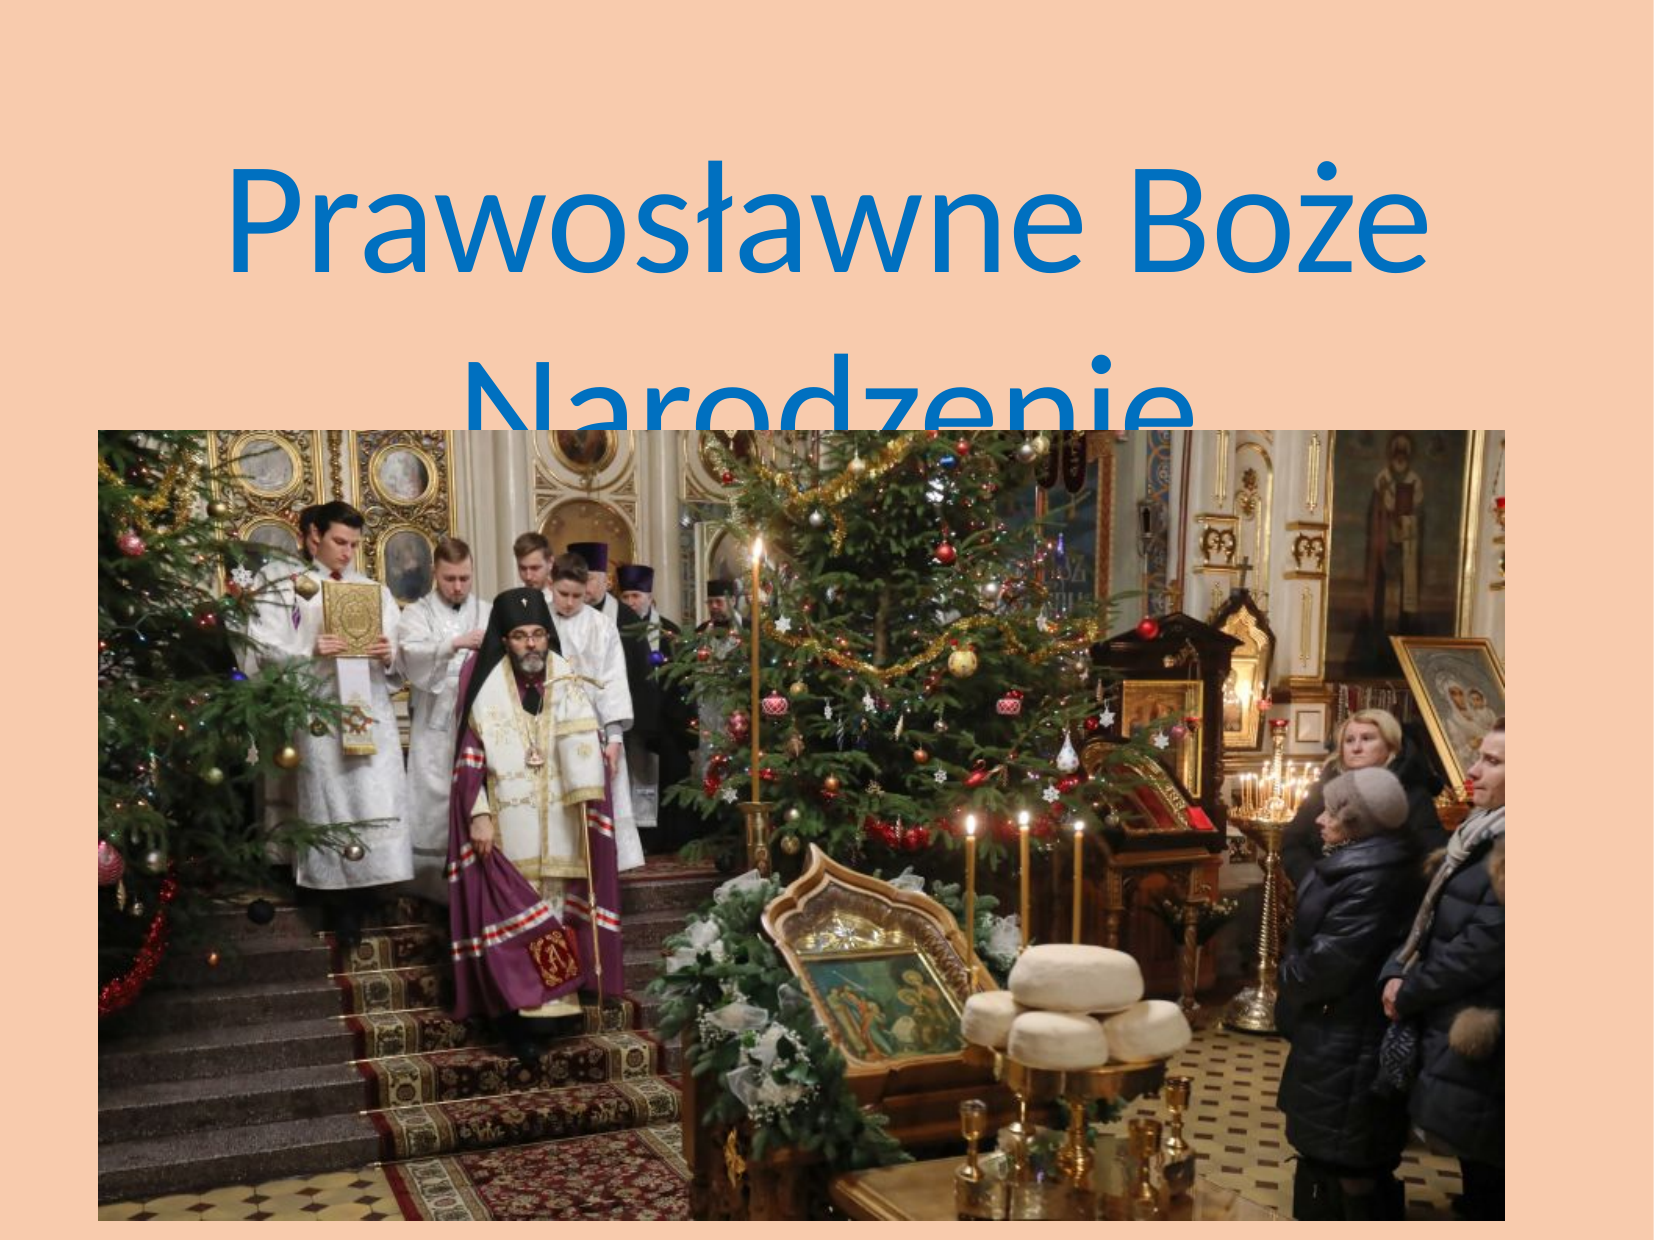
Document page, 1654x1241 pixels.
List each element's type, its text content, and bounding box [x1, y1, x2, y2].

title Prawosławne Boże Narodzenie [84, 112, 1573, 320]
picture [98, 430, 1505, 1221]
